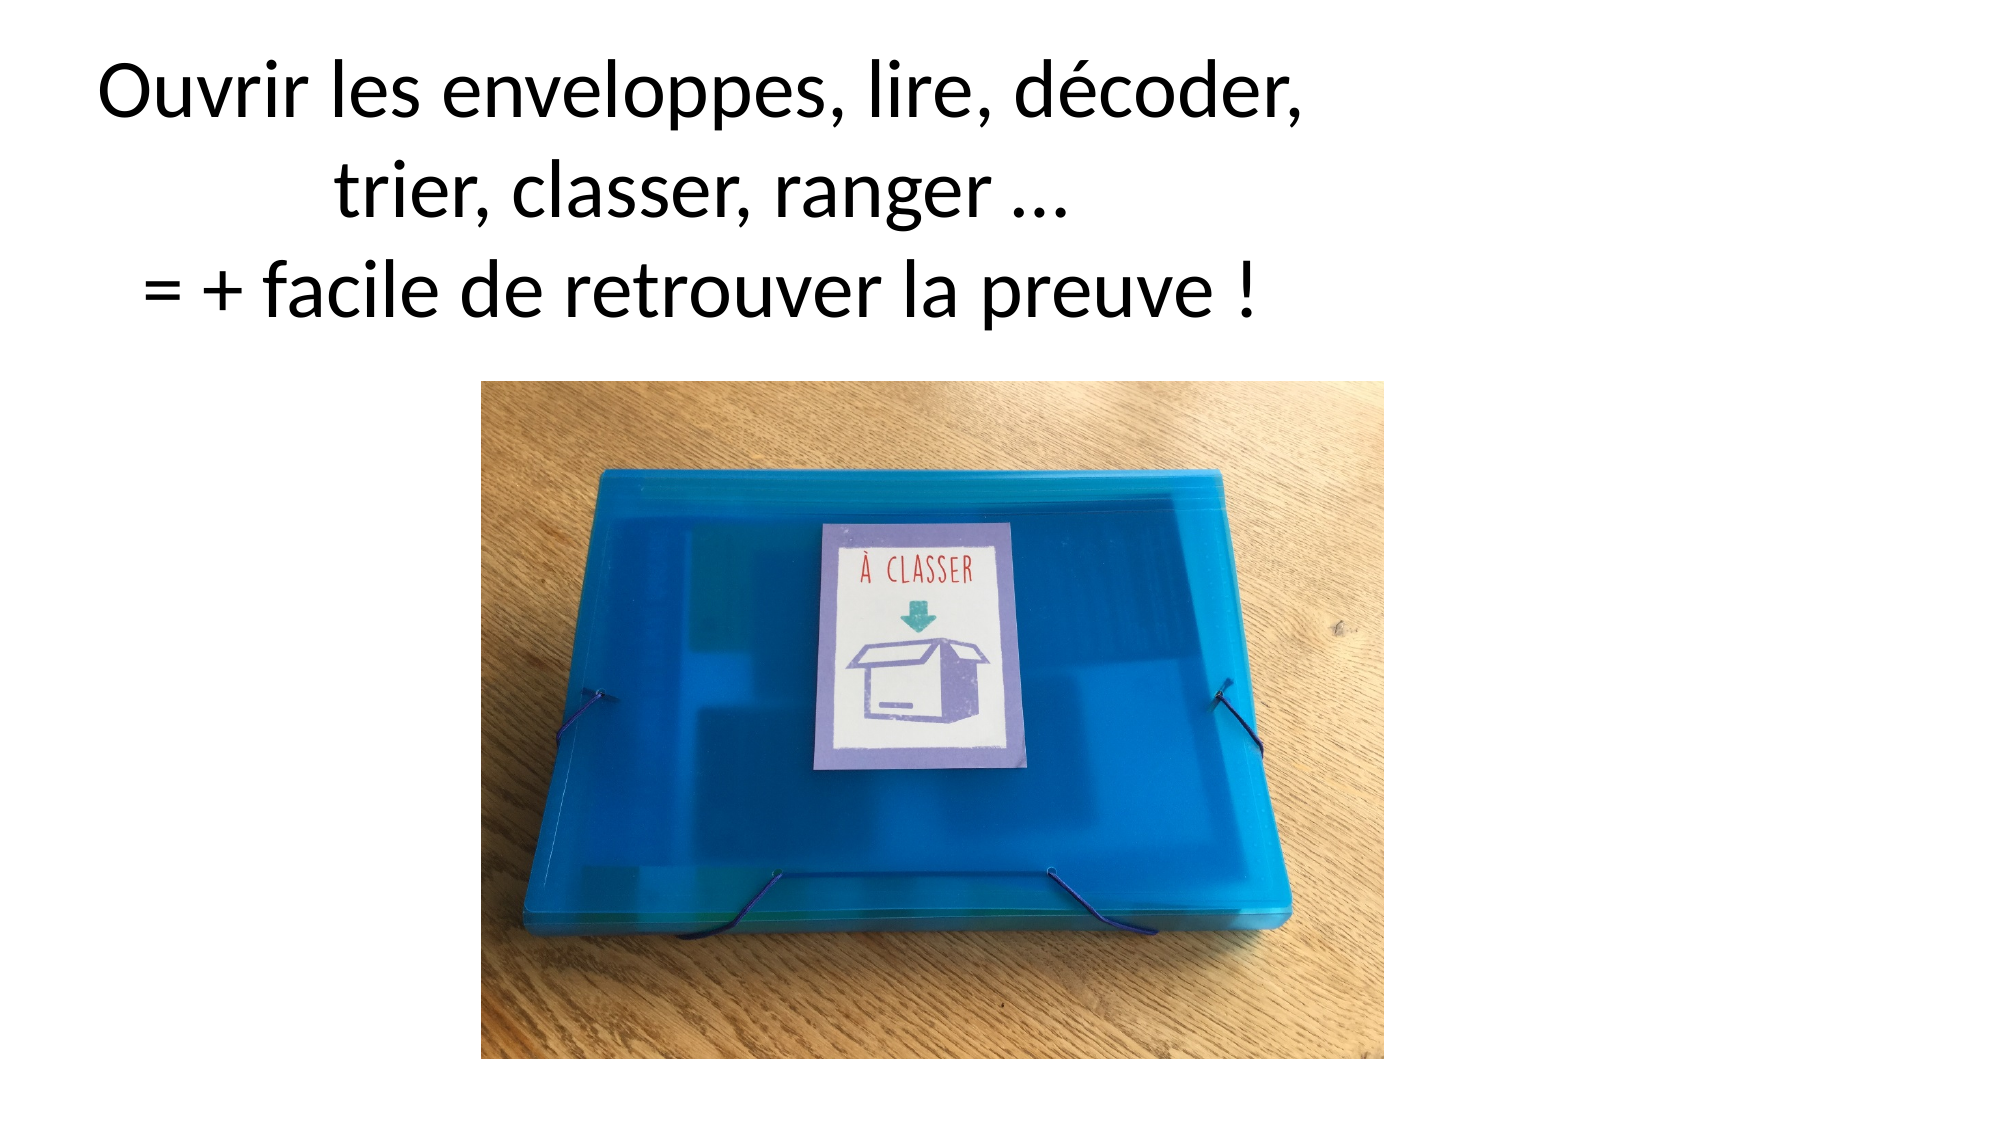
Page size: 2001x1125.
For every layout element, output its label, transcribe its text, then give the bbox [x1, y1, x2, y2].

text_box Ouvrir les enveloppes, lire, décoder, trier, classer, ranger … = + facile de retrouver la preuve ! [82, 26, 1719, 345]
picture [481, 381, 1384, 1059]
